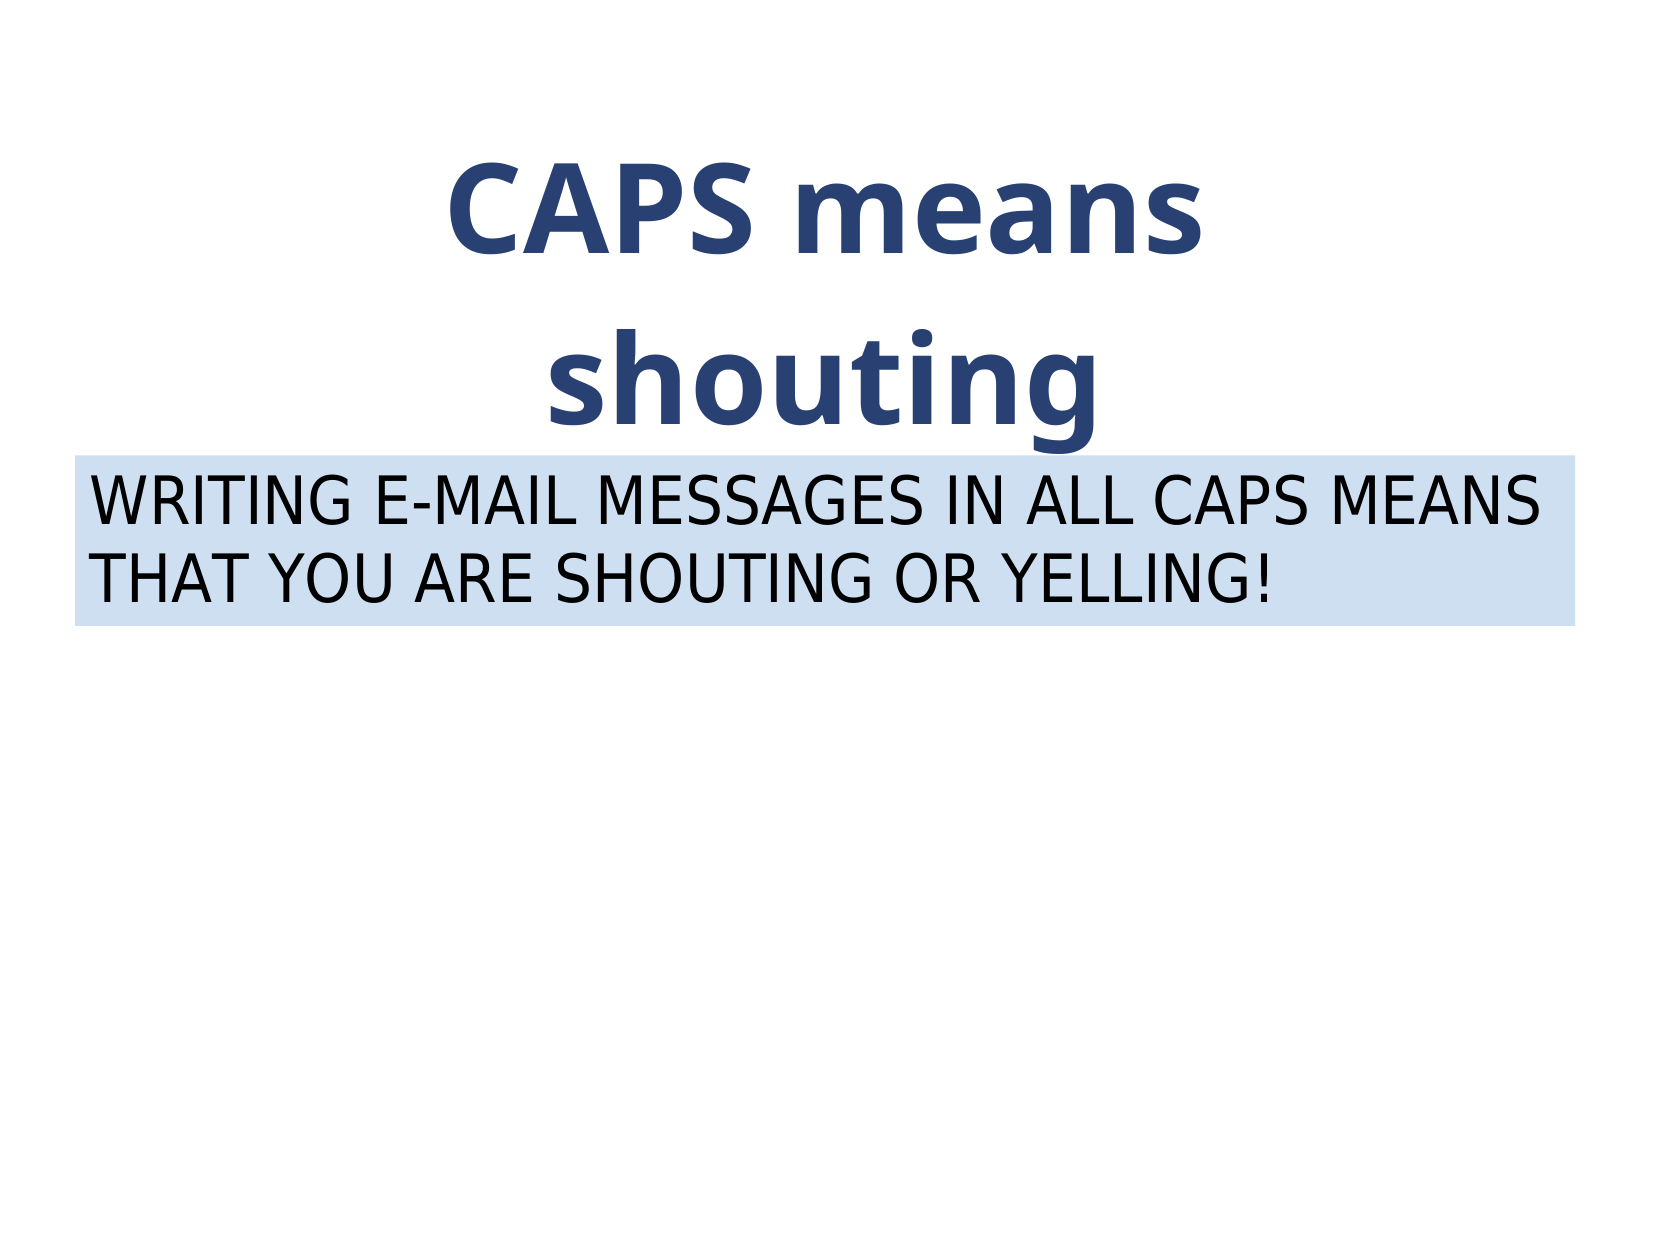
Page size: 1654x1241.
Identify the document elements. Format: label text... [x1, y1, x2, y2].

text_box WRITING E-MAIL MESSAGES IN ALL CAPS MEANS THAT YOU ARE SHOUTING OR YELLING! [75, 455, 1576, 626]
text_box CAPS means shouting [150, 112, 1501, 455]
